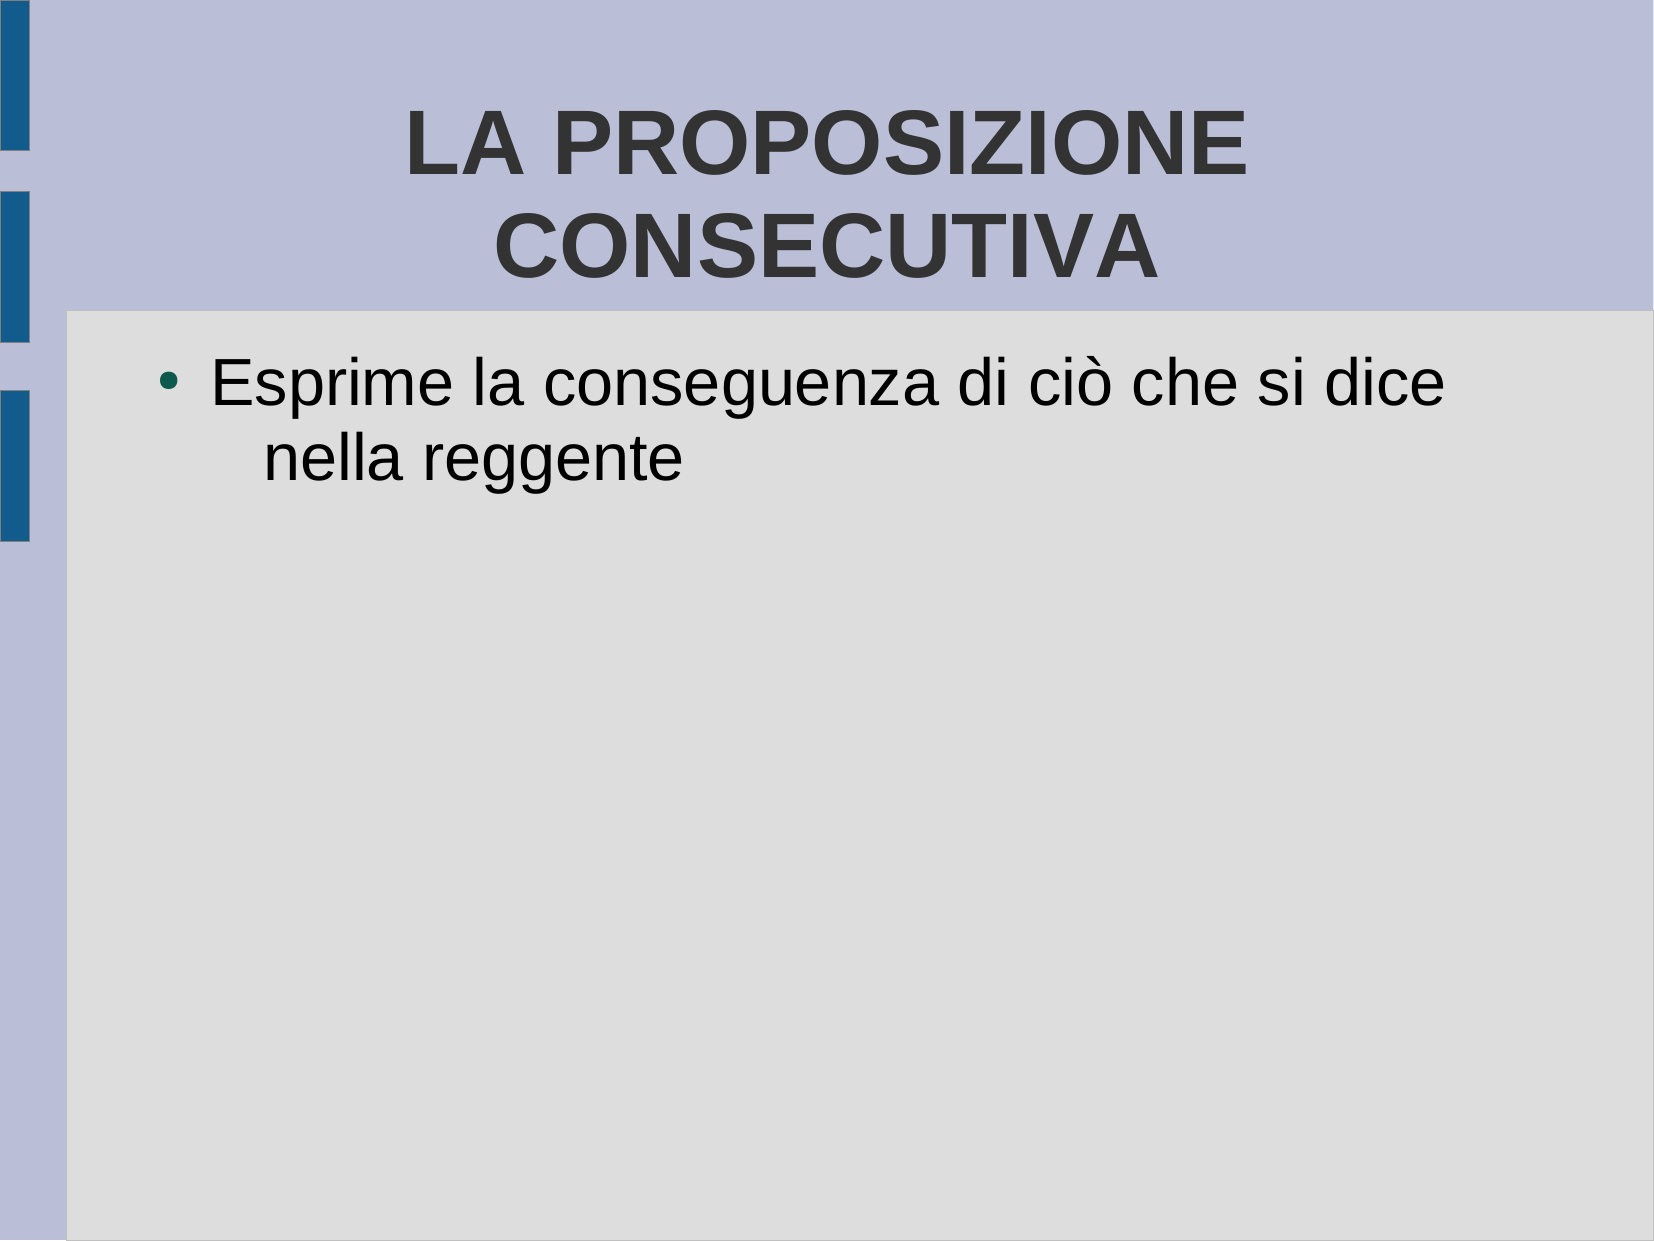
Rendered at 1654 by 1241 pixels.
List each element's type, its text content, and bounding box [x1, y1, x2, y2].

list Esprime la conseguenza di ciò che si dice nella reggente [121, 344, 1534, 1127]
title LA PROPOSIZIONE CONSECUTIVA [121, 91, 1534, 299]
